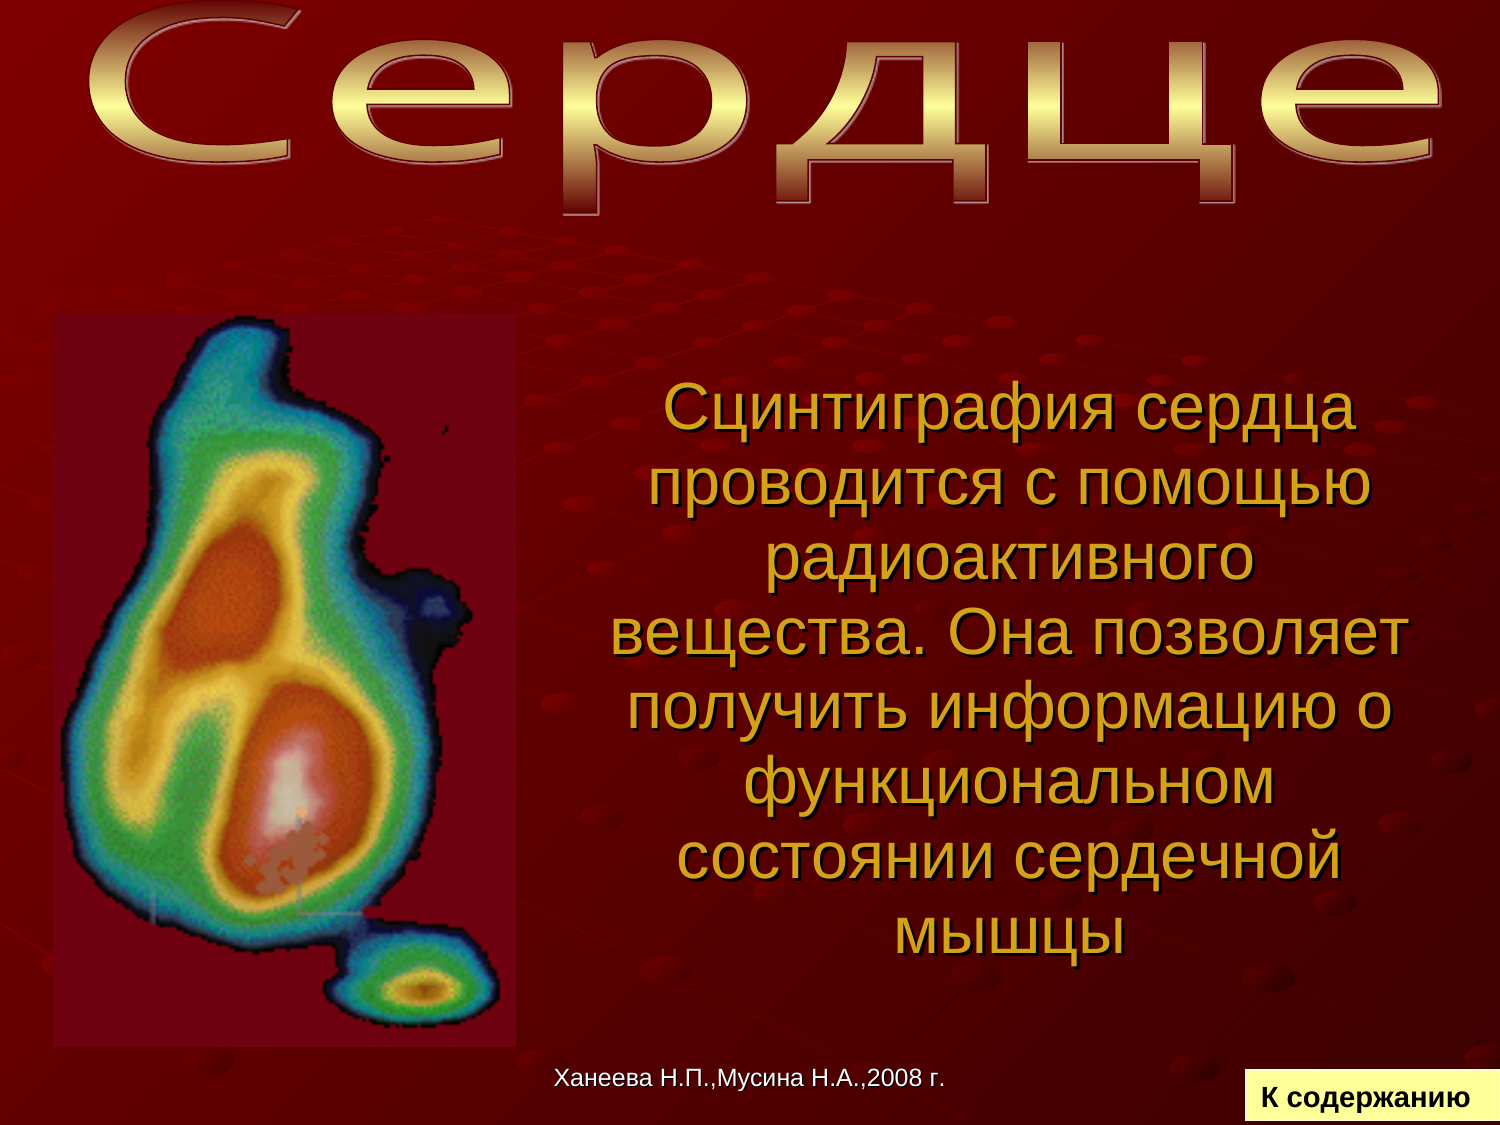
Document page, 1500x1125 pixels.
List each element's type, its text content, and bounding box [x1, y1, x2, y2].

text_box Сердце [1260, 39, 1439, 163]
text_box Сердце [1026, 41, 1233, 201]
text_box К содержанию [1246, 1070, 1500, 1121]
text_box Сердце [562, 39, 747, 213]
list Сцинтиграфия сердца проводится с помощью радиоактивного вещества. Она позволяет получить информацию о функциональном состоянии сердечной мышцы [537, 361, 1427, 1059]
text_box Сердце [331, 39, 510, 163]
text_box Сердце [88, 0, 299, 163]
text_box Сердце [775, 41, 986, 201]
picture [53, 314, 516, 1047]
